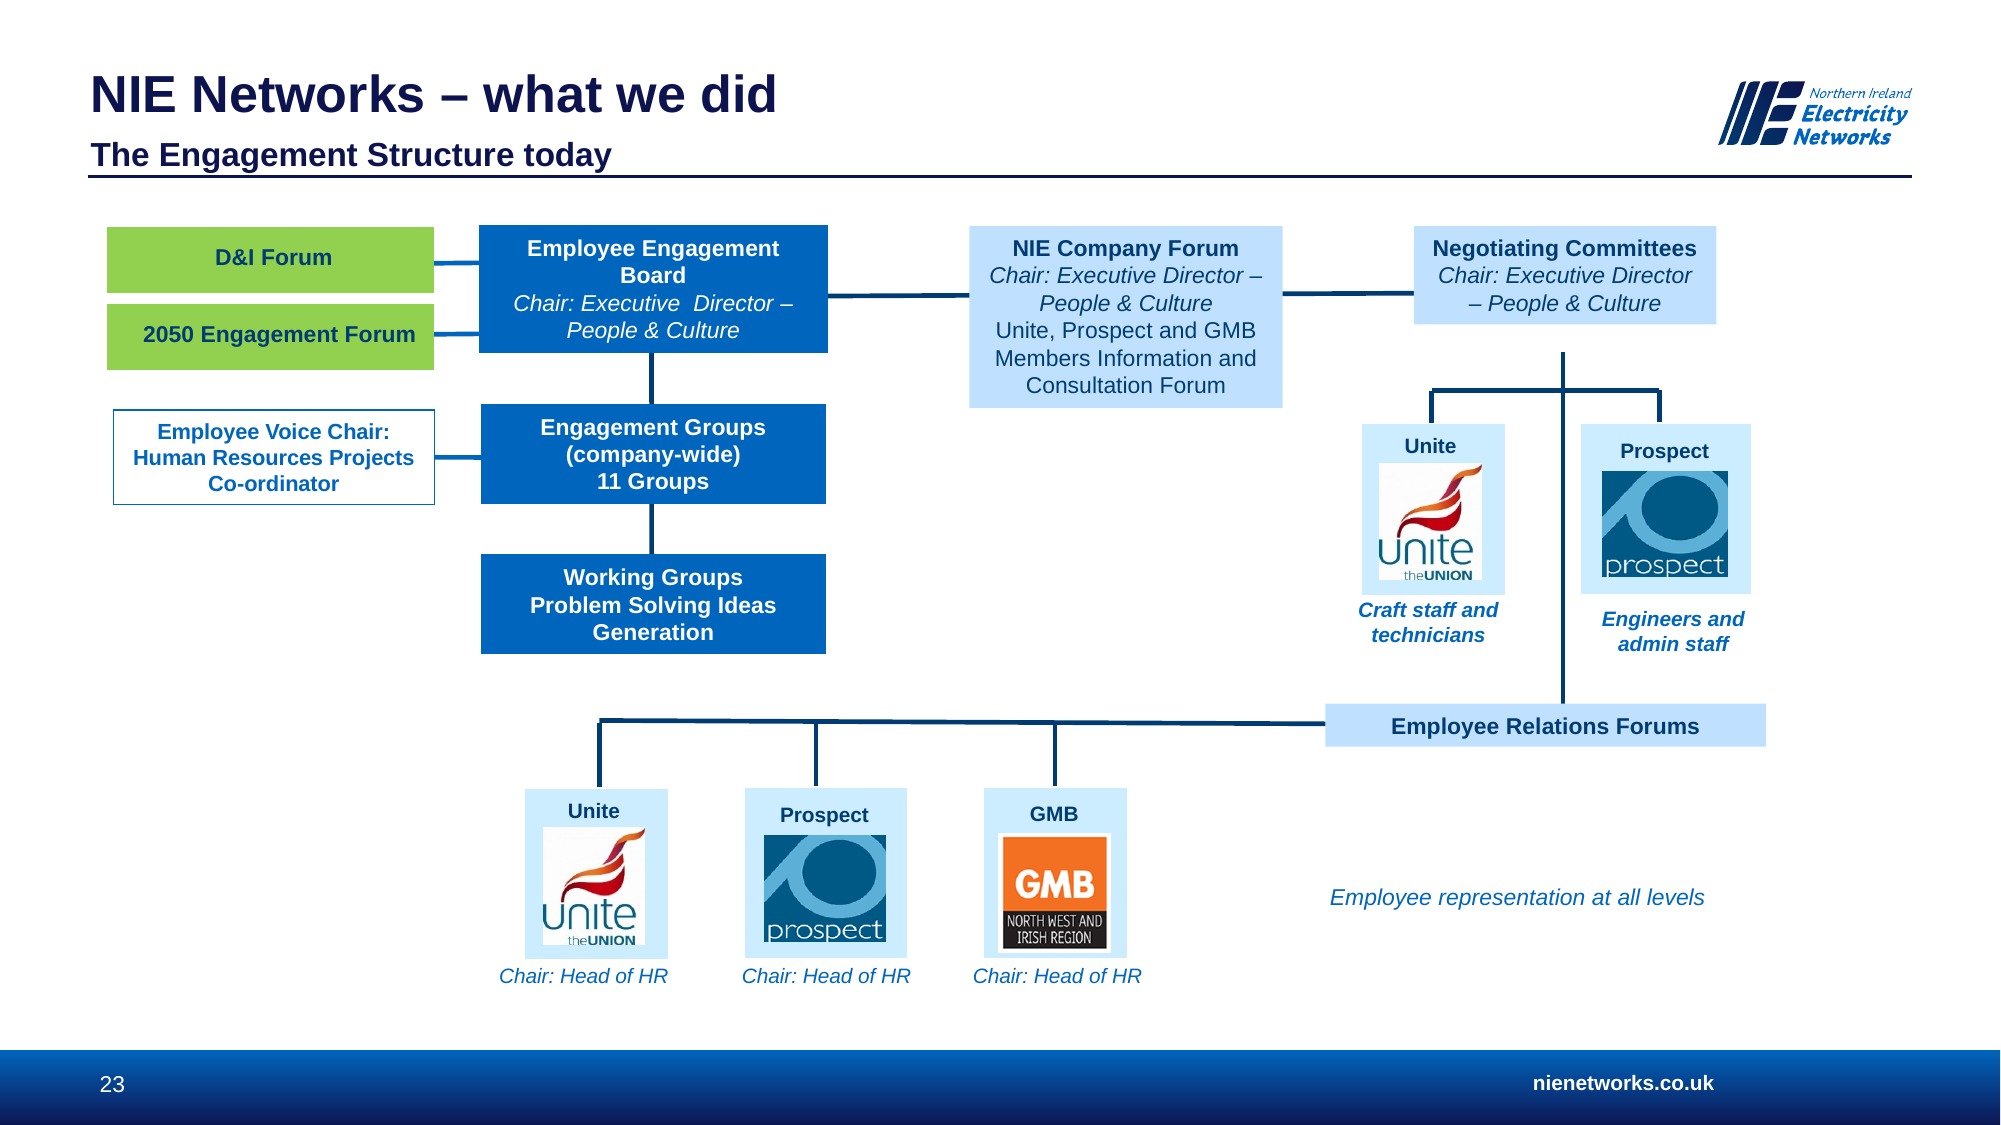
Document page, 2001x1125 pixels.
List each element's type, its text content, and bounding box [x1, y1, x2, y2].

picture [1631, 560, 1639, 567]
text_box Unite [1366, 425, 1495, 466]
text_box [84, 1062, 169, 1105]
text_box 2050 Engagement Forum [119, 312, 440, 356]
picture [798, 934, 808, 938]
picture [1379, 463, 1482, 581]
picture [1713, 556, 1723, 573]
text_box Working Groups Problem Solving Ideas Generation [481, 555, 825, 654]
picture [764, 835, 886, 917]
text_box [524, 788, 669, 955]
text_box [1581, 423, 1751, 595]
text_box Chair: Head of HR [949, 955, 1166, 997]
picture [827, 925, 835, 942]
text_box NIE Company Forum Chair: Executive Director – People & Culture Unite, Prospect and GMB Members Information and Consultation Forum [969, 226, 1283, 408]
text_box [1361, 423, 1505, 589]
text_box Engineers and admin staff [1577, 597, 1770, 664]
title NIE Networks – what we did The Engagement Structure today [90, 65, 1219, 154]
text_box Employee Voice Chair: Human Resources Projects Co-ordinator [113, 409, 435, 505]
picture [1679, 560, 1698, 569]
text_box D&I Forum [113, 235, 435, 279]
text_box Employee Relations Forums [1325, 703, 1766, 747]
text_box Prospect [1589, 430, 1741, 471]
picture [792, 925, 801, 930]
text_box Craft staff and technicians [1332, 589, 1525, 655]
picture [1602, 471, 1728, 553]
text_box Employee Engagement Board Chair: Executive Director – People & Culture [479, 226, 827, 353]
picture [543, 827, 645, 945]
picture [839, 925, 861, 935]
text_box [744, 787, 908, 955]
picture [998, 834, 1111, 953]
text_box GMB [990, 792, 1118, 834]
picture [1607, 560, 1616, 578]
text_box Chair: Head of HR [475, 955, 692, 997]
picture [768, 925, 772, 942]
text_box [108, 305, 433, 369]
text_box Chair: Head of HR [718, 955, 935, 997]
picture [873, 921, 881, 938]
text_box Prospect [752, 794, 898, 835]
text_box Engagement Groups (company-wide) 11 Groups [481, 404, 825, 503]
text_box Negotiating Committees Chair: Executive Director – People & Culture [1413, 226, 1717, 325]
picture [1667, 560, 1675, 578]
text_box Employee representation at all levels [1293, 875, 1743, 919]
text_box Unite [530, 789, 658, 831]
text_box [983, 787, 1127, 955]
text_box [108, 228, 433, 292]
